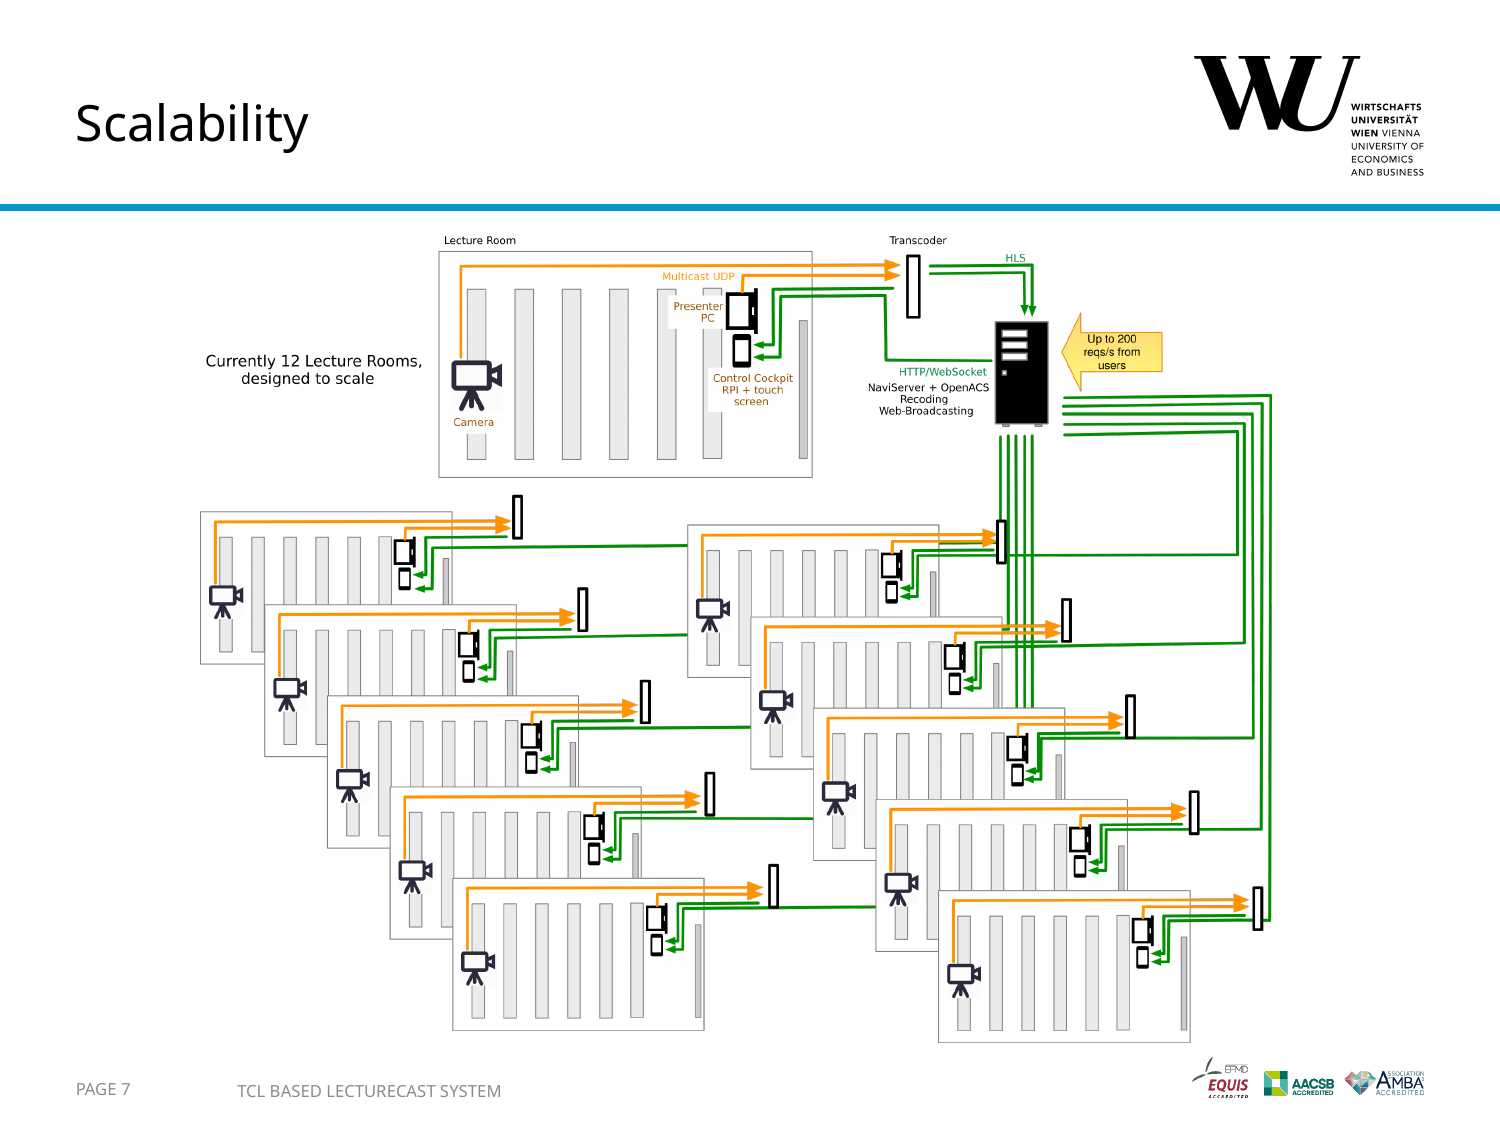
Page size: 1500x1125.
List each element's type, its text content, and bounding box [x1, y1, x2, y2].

picture [1192, 1057, 1424, 1098]
picture [200, 236, 1272, 1043]
title Scalability [75, 36, 1134, 206]
footer Tcl based lecturecast system [223, 1065, 750, 1117]
slide_number Page <número> [75, 1065, 223, 1117]
picture [1194, 56, 1424, 178]
